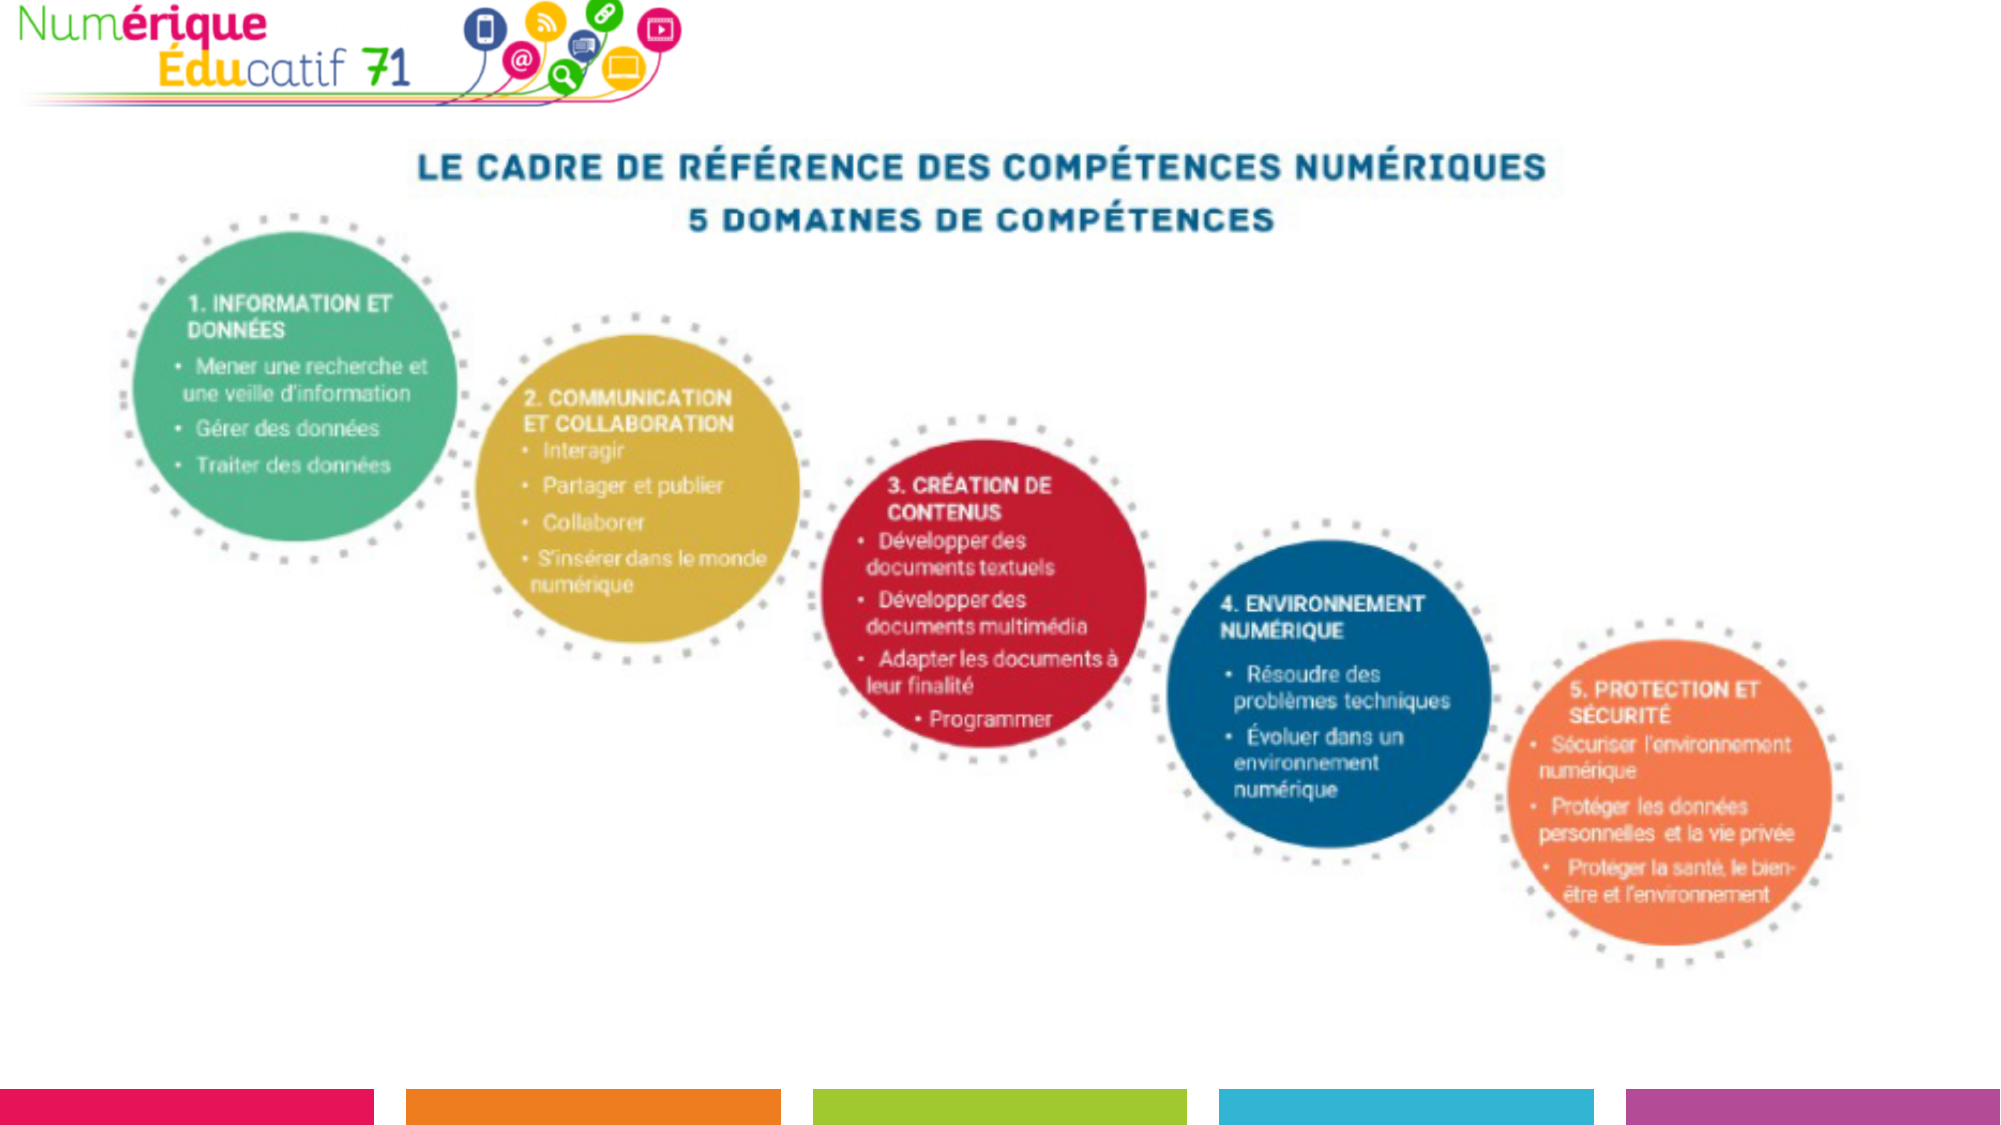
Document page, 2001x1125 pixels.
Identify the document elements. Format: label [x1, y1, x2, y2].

picture [70, 139, 1976, 1004]
text_box [813, 1089, 1187, 1125]
picture [0, 0, 701, 107]
text_box [1626, 1089, 2000, 1125]
text_box [0, 1089, 374, 1125]
text_box [1219, 1089, 1594, 1125]
text_box [406, 1089, 781, 1125]
